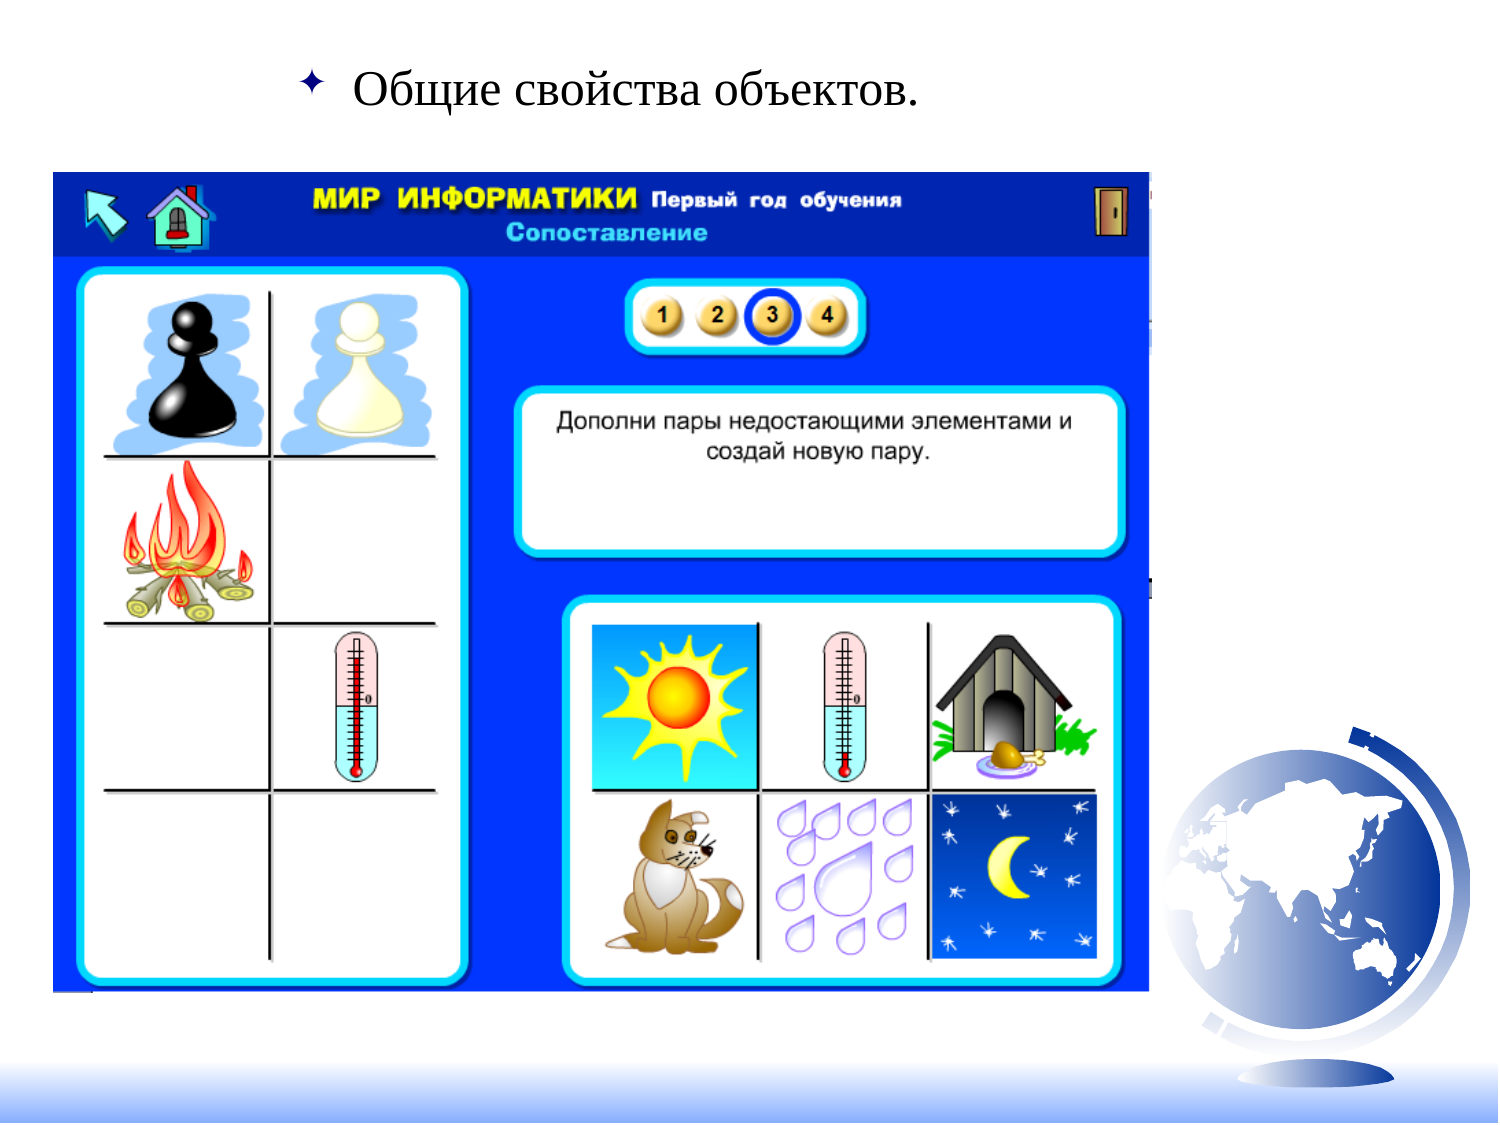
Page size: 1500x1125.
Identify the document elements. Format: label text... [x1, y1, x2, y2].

chart [53, 172, 1152, 993]
list Общие свойства объектов. [194, 54, 1034, 126]
